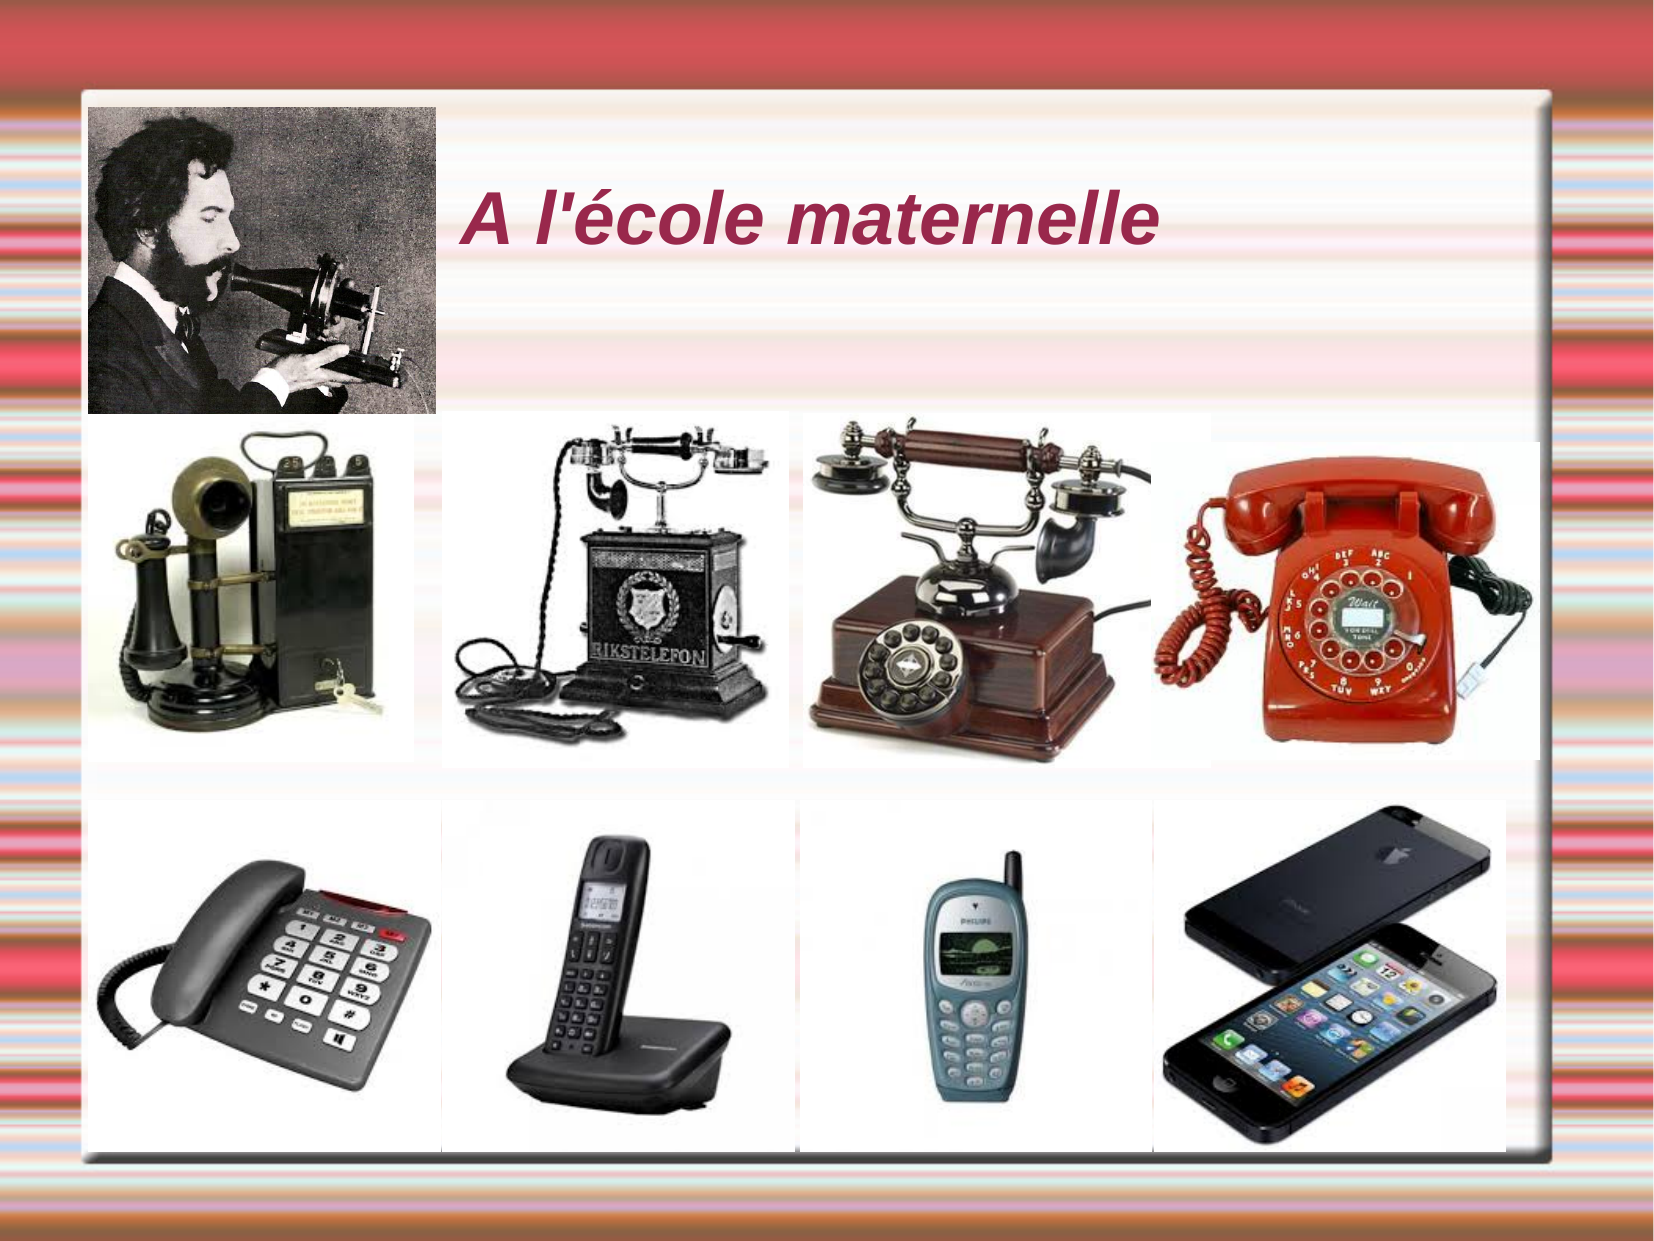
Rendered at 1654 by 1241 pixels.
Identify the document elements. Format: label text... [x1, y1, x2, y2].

title A l'école maternelle [436, 114, 1534, 322]
picture [0, 0, 1654, 1241]
